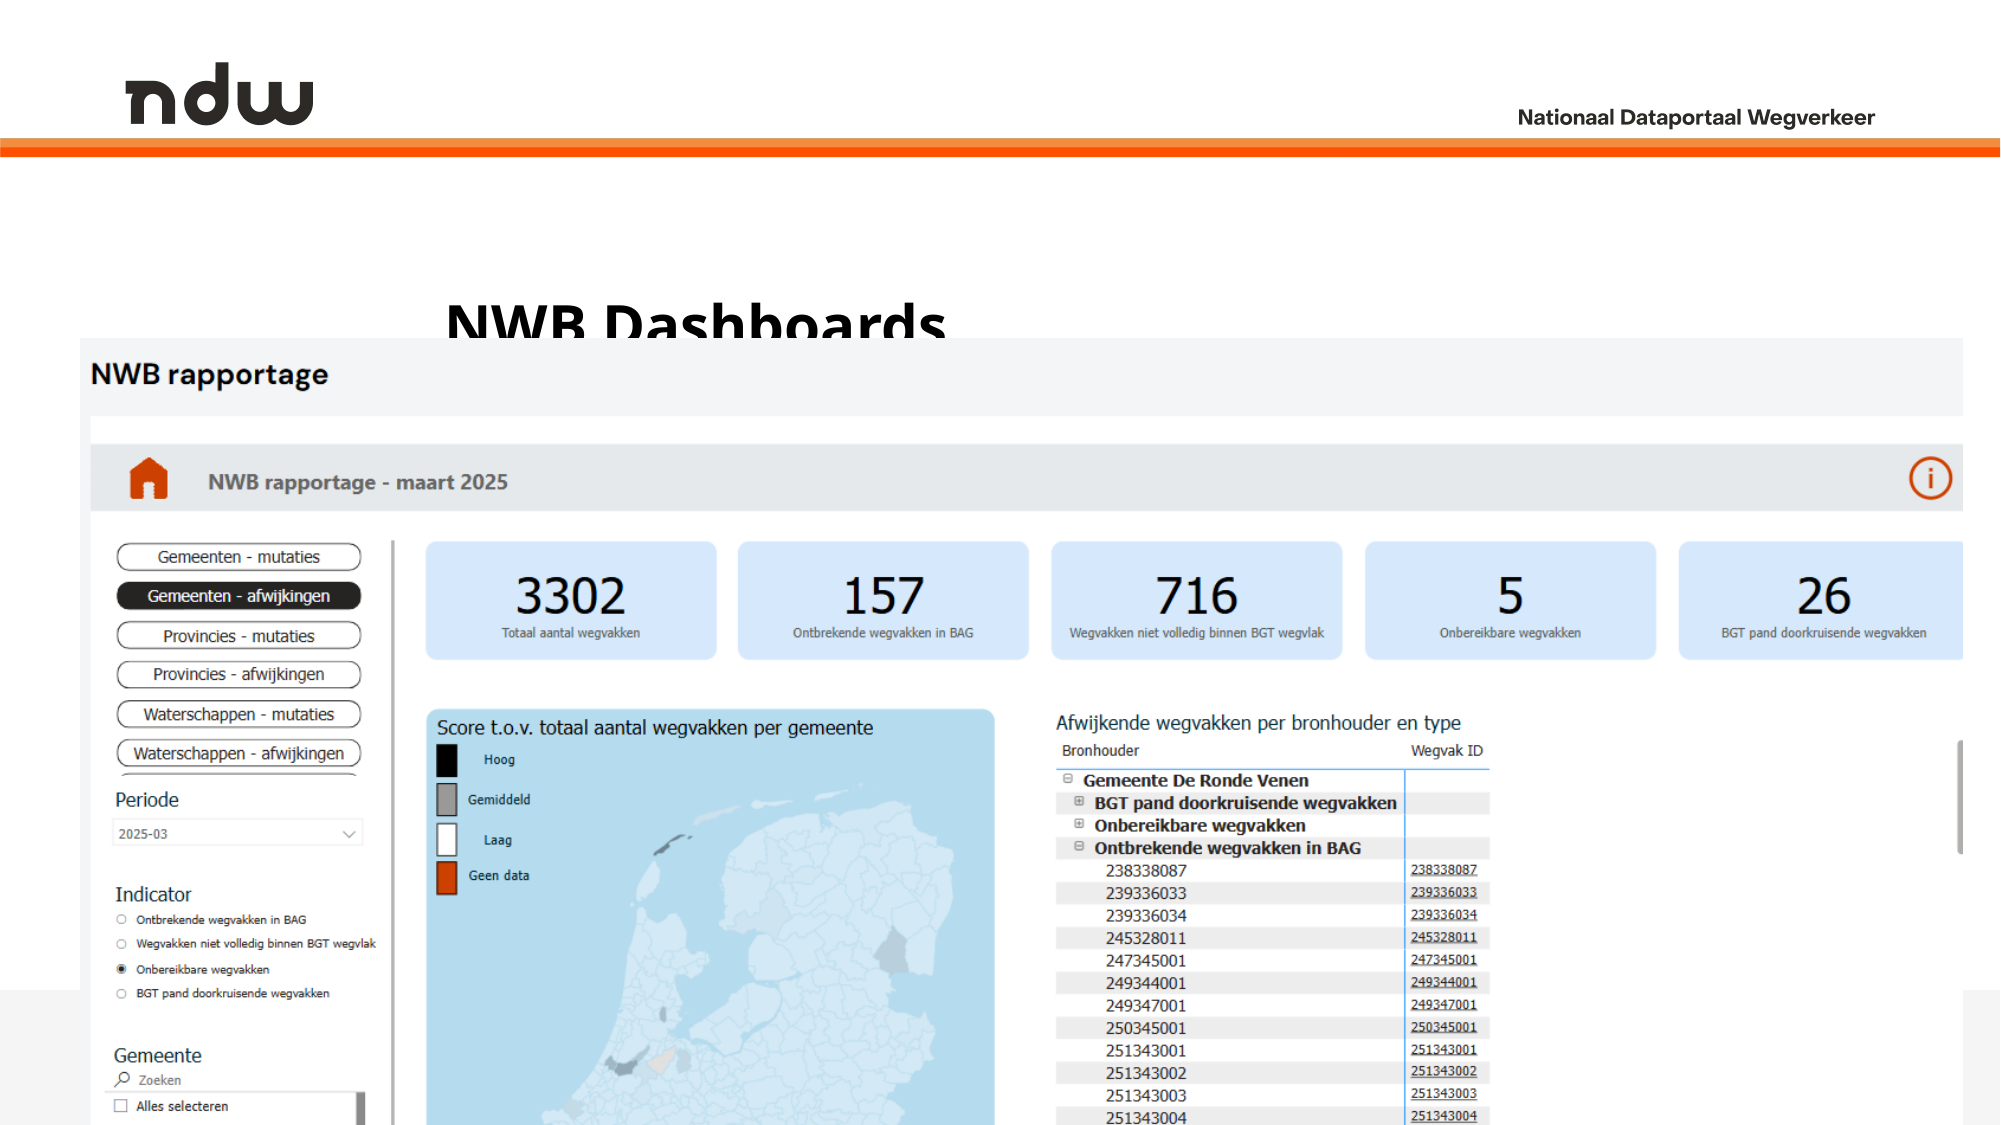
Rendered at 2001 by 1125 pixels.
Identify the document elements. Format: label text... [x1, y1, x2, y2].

picture [80, 338, 1963, 1125]
list https://dashboards.ndw.nu/dashboard/ndw-partners/nwb-rapportage Bijdragen als wegbeheerder? Kijk naar ‘ontbrekende wegvakken in BAG [138, 194, 1886, 338]
title NWB Dashboards [416, 51, 1585, 145]
